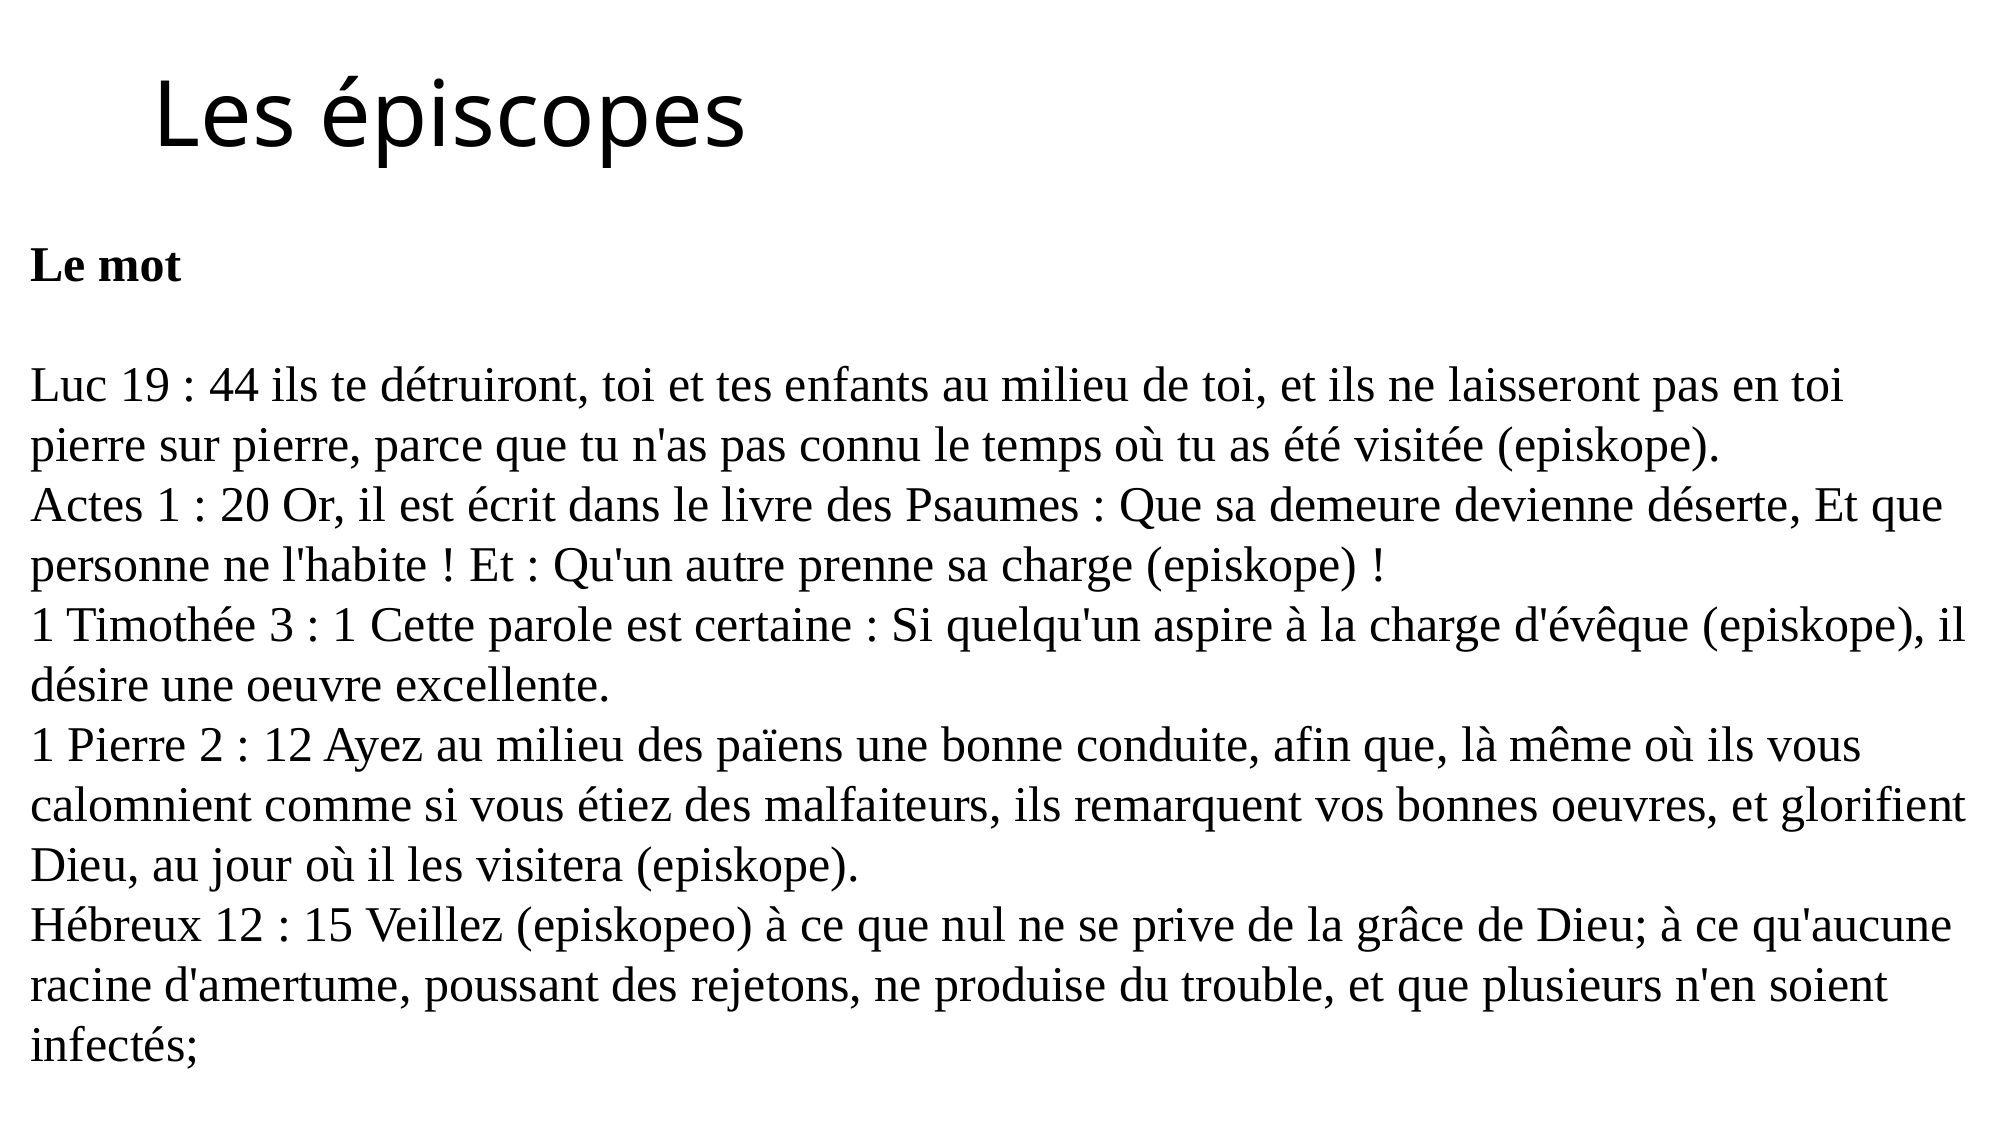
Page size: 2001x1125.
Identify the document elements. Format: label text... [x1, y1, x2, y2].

text_box Les épiscopes [137, 59, 1863, 202]
text_box Le mot Luc 19 : 44 ils te détruiront, toi et tes enfants au milieu de toi, et ils ne laisseront pas en toi pierre sur pierre, parce que tu n'as pas connu le temps où tu as été visitée (episkope). Actes 1 : 20 Or, il est écrit dans le livre des Psaumes : Que sa demeure devienne déserte, Et que personne ne l'habite ! Et : Qu'un autre prenne sa charge (episkope) ! 1 Timothée 3 : 1 Cette parole est certaine : Si quelqu'un aspire à la charge d'évêque (episkope), il désire une oeuvre excellente. 1 Pierre 2 : 12 Ayez au milieu des païens une bonne conduite, afin que, là même où ils vous calomnient comme si vous étiez des malfaiteurs, ils remarquent vos bonnes oeuvres, et glorifient Dieu, au jour où il les visitera (episkope). Hébreux 12 : 15 Veillez (episkopeo) à ce que nul ne se prive de la grâce de Dieu; à ce qu'aucune racine d'amertume, poussant des rejetons, ne produise du trouble, et que plusieurs n'en soient infectés; [15, 224, 1986, 1088]
